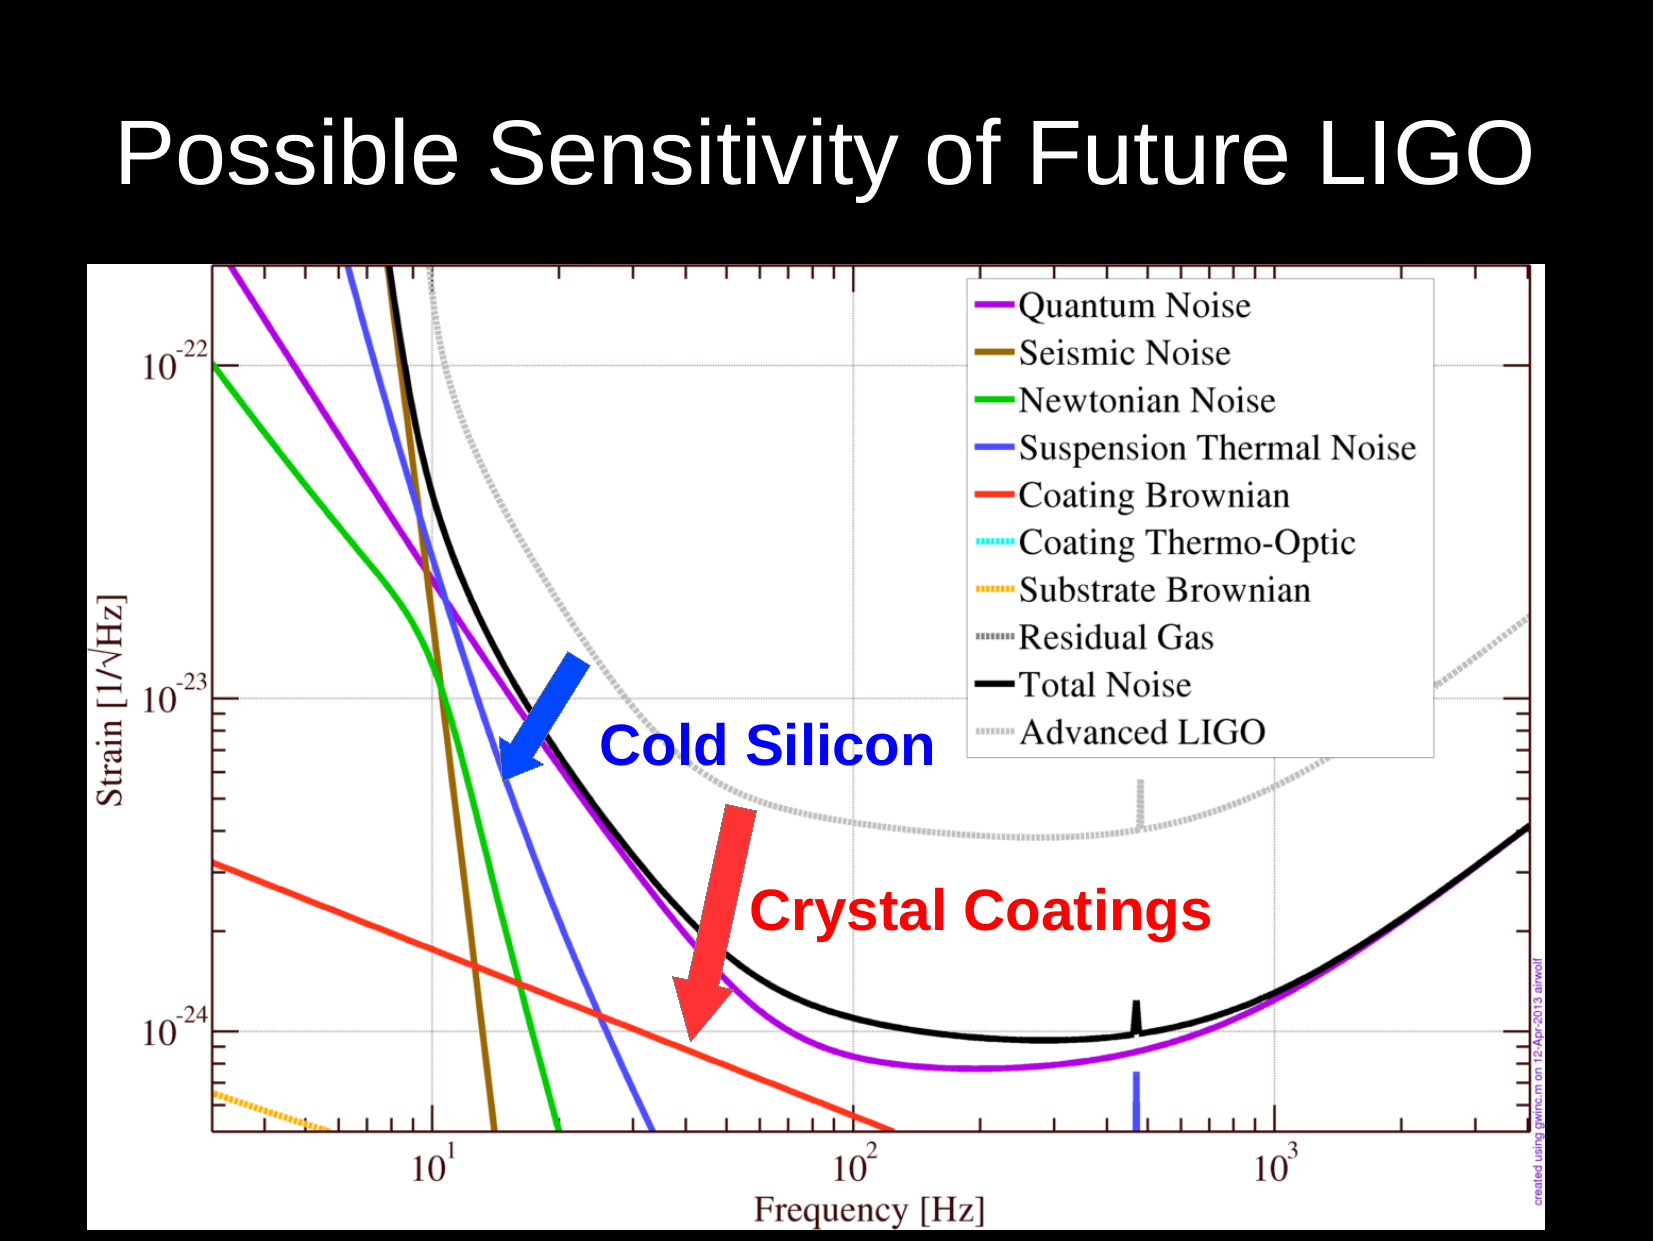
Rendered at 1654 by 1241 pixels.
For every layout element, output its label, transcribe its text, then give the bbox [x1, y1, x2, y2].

text_box Cold Silicon [585, 705, 1141, 785]
text_box Crystal Coatings [735, 870, 1291, 950]
picture [87, 264, 1546, 1231]
text_box [499, 651, 591, 782]
text_box [672, 804, 757, 1042]
title Possible Sensitivity of Future LIGO [82, 49, 1571, 257]
